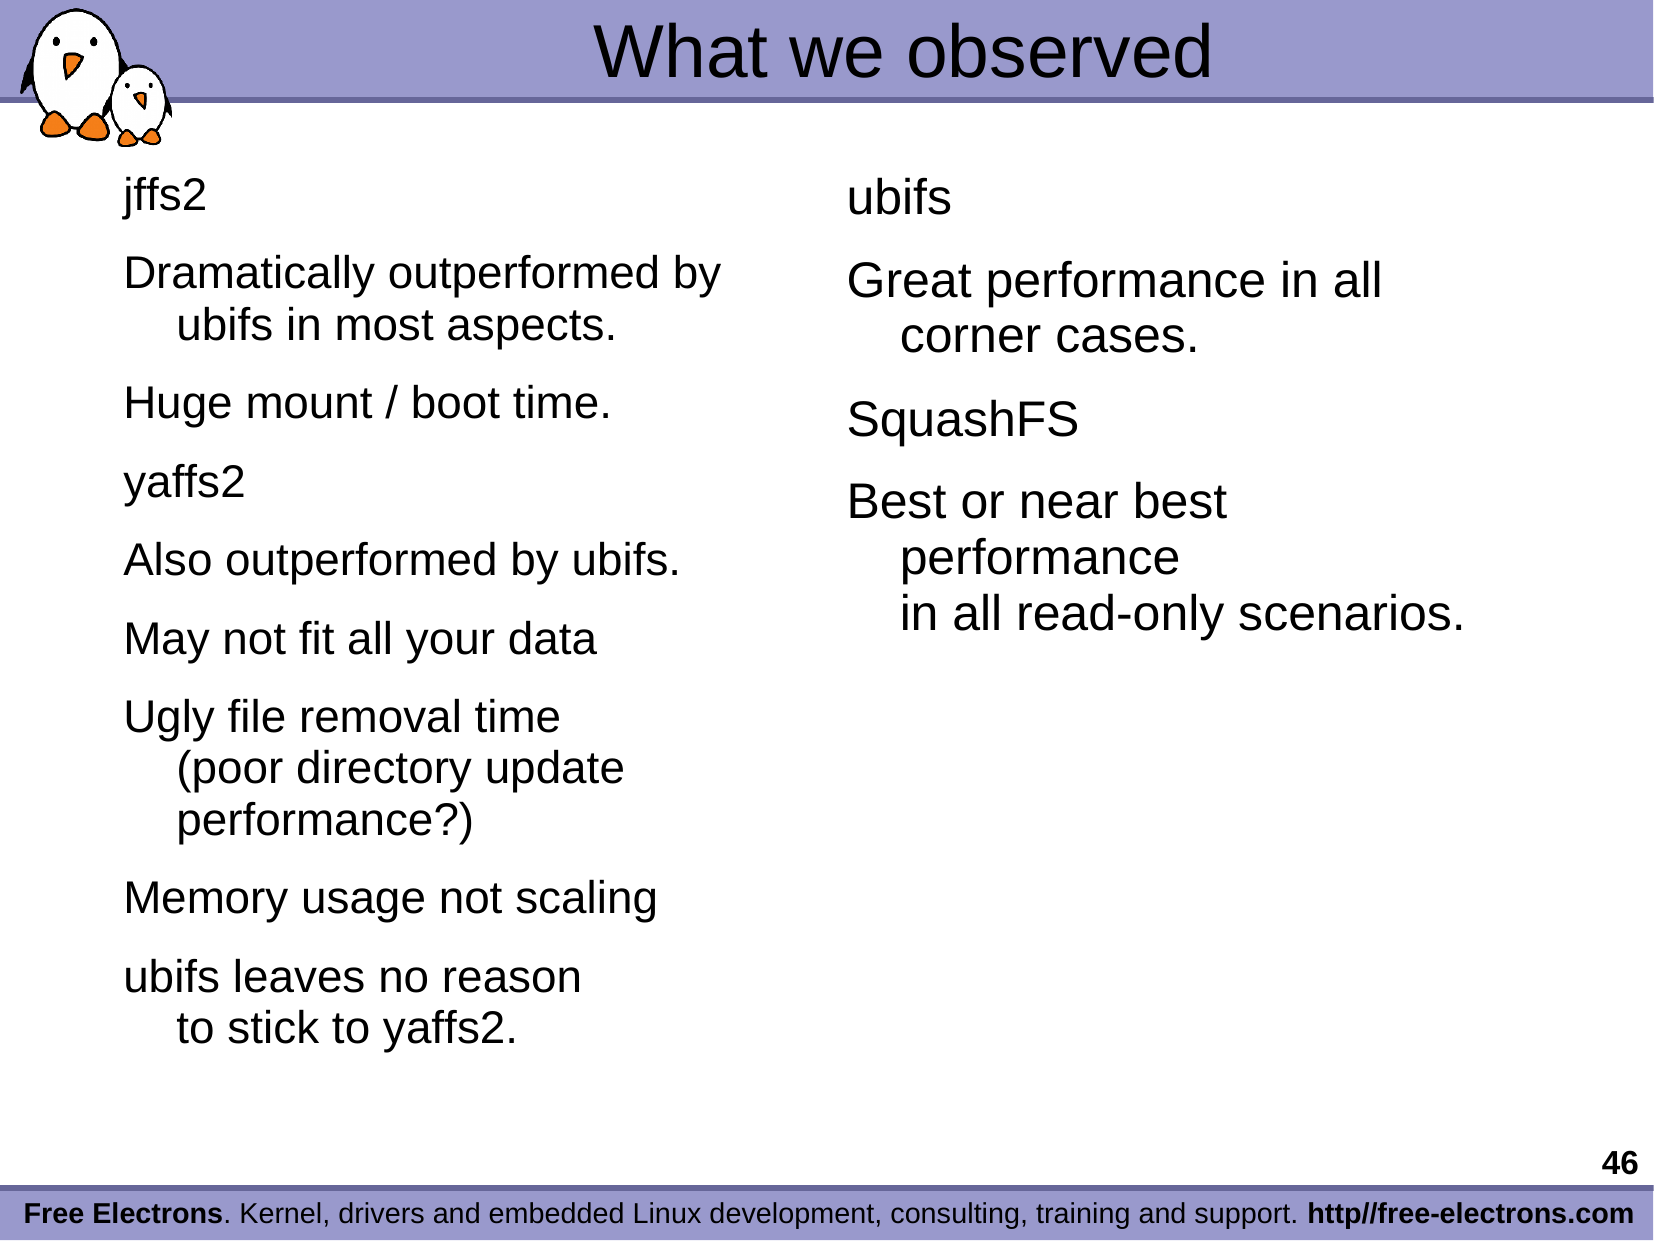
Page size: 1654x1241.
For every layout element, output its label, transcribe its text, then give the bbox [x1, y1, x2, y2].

picture [20, 8, 172, 147]
title What we observed [178, 4, 1631, 98]
list ubifs Great performance in all corner cases. SquashFS Best or near best performance in all read-only scenarios. [829, 169, 1519, 1019]
list jffs2 Dramatically outperformed by ubifs in most aspects. Huge mount / boot time. yaffs2 Also outperformed by ubifs. May not fit all your data Ugly file removal time (poor directory update performance?) Memory usage not scaling ubifs leaves no reason to stick to yaffs2. [105, 169, 795, 1128]
